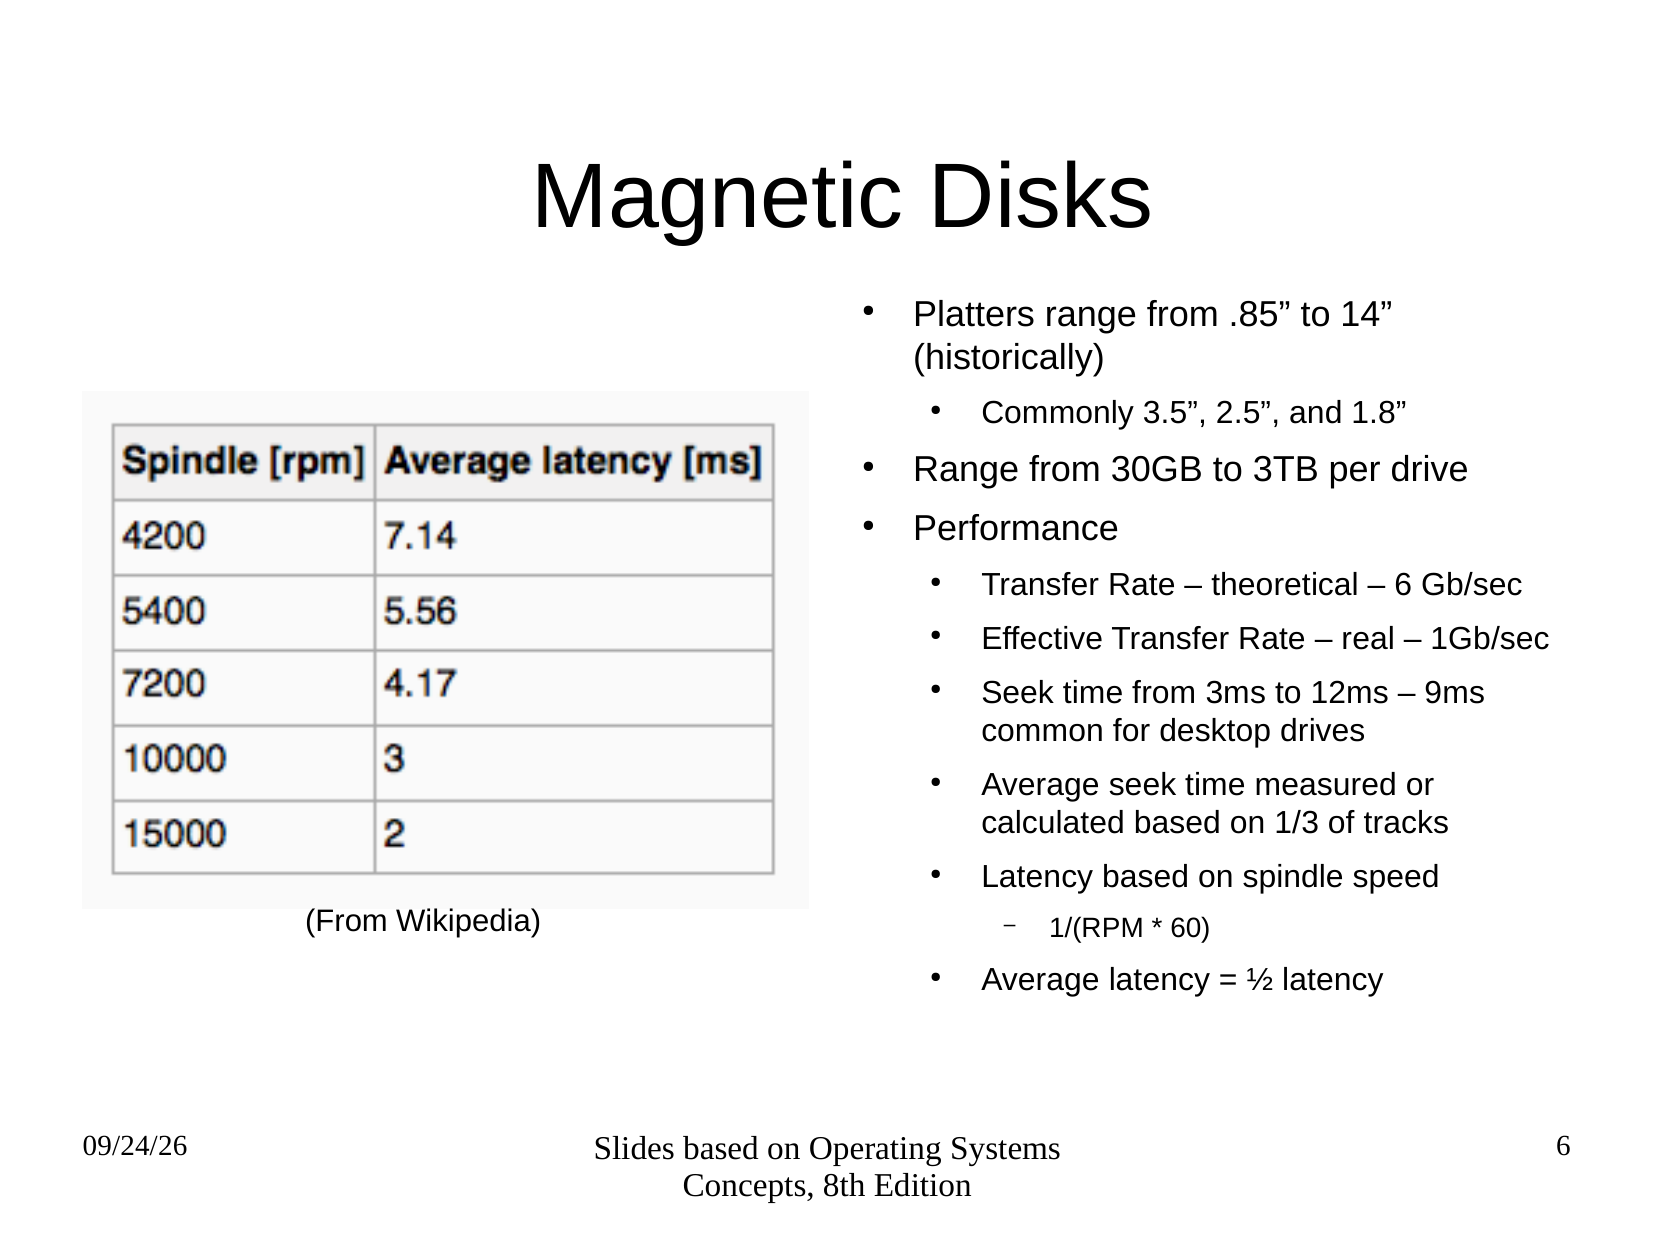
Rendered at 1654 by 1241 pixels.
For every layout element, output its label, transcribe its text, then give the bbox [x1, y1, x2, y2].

title Magnetic Disks [82, 49, 1571, 257]
text_box (From Wikipedia) [254, 892, 615, 946]
list Platters range from .85” to 14” (historically) Commonly 3.5”, 2.5”, and 1.8” Range from 30GB to 3TB per drive Performance Transfer Rate – theoretical – 6 Gb/sec Effective Transfer Rate – real – 1Gb/sec Seek time from 3ms to 12ms – 9ms common for desktop drives Average seek time measured or calculated based on 1/3 of tracks Latency based on spindle speed 1/(RPM * 60) Average latency = ½ latency [845, 290, 1572, 1010]
picture [82, 391, 809, 909]
